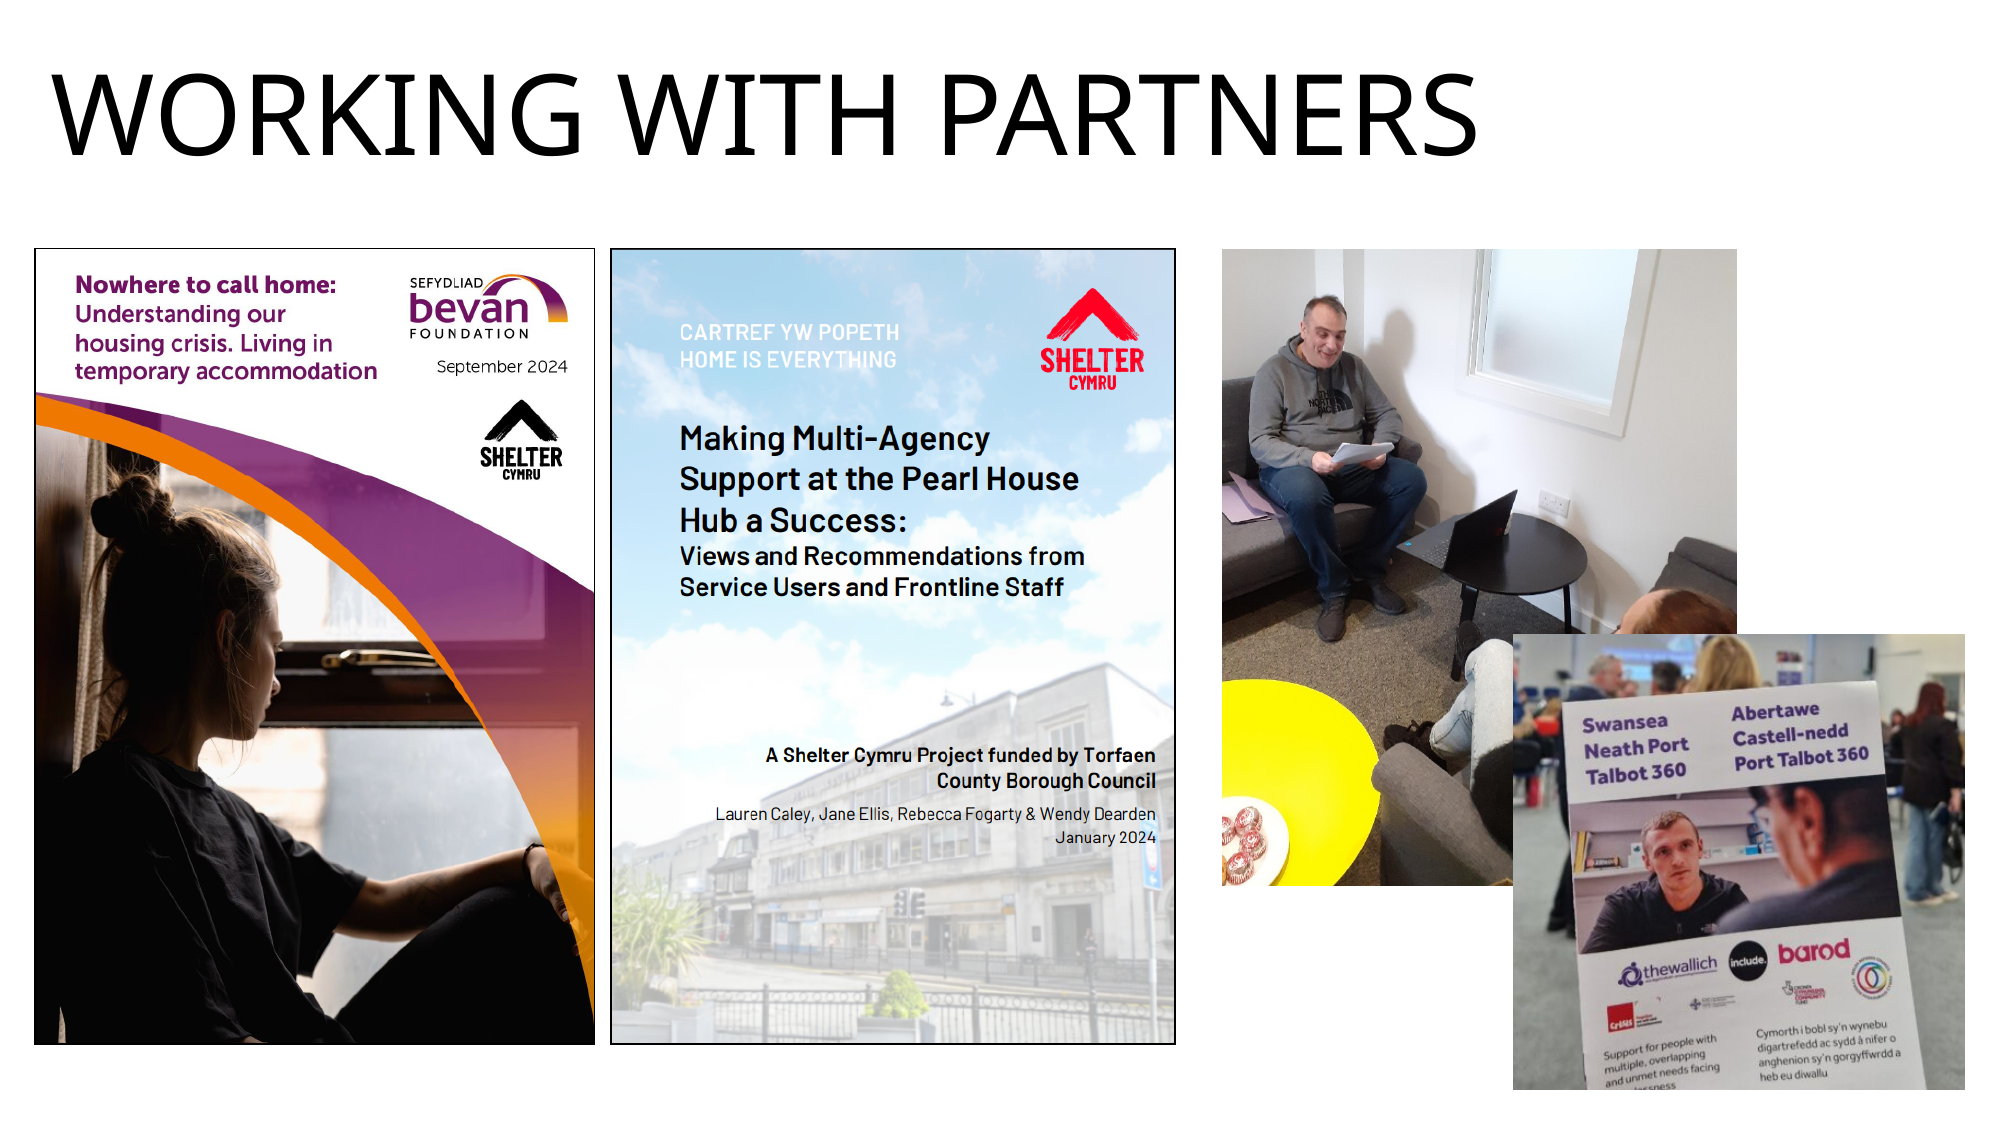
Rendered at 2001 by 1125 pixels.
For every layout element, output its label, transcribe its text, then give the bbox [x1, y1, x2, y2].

picture [611, 249, 1175, 1043]
picture [35, 249, 594, 1043]
text_box WORKING WITH PARTNERS [35, 35, 1892, 187]
picture [1222, 249, 1965, 1090]
